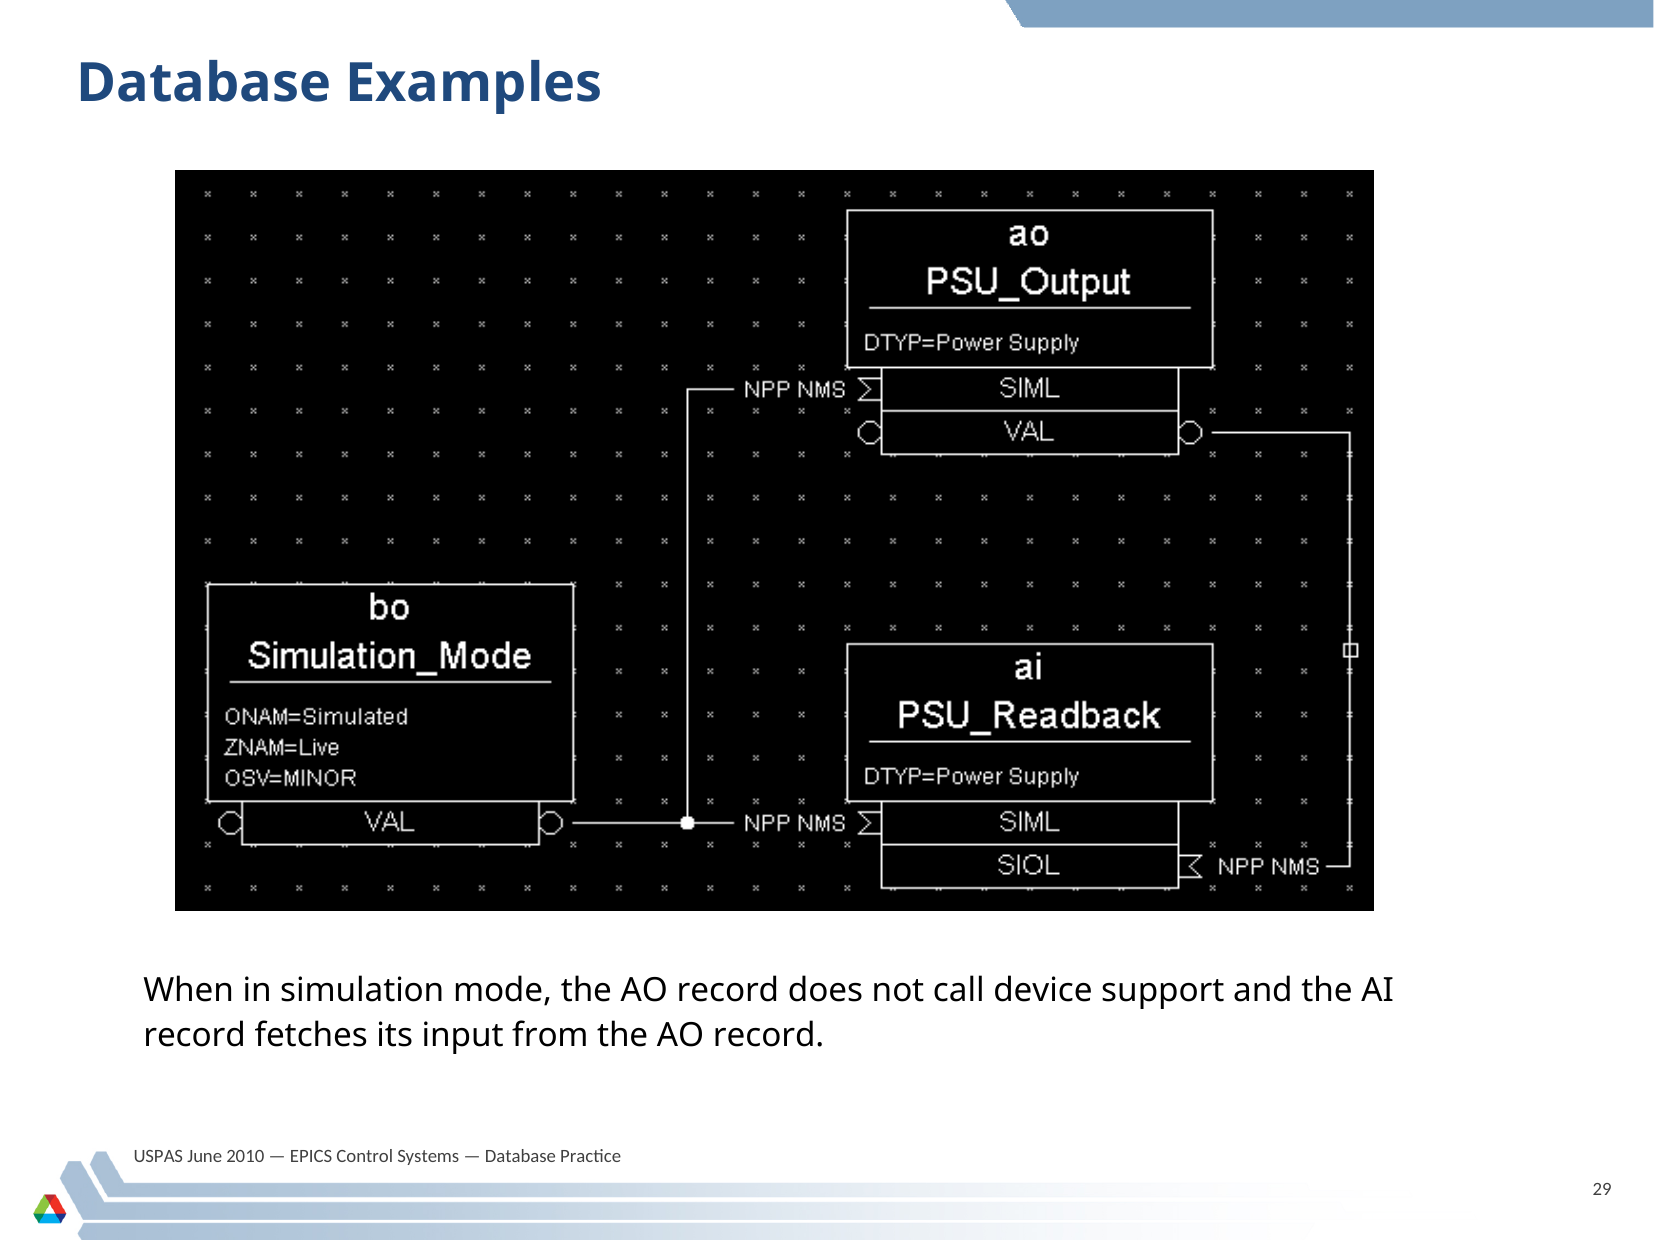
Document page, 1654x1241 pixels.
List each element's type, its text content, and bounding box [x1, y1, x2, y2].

text_box When in simulation mode, the AO record does not call device support and the AI record fetches its input from the AO record. [128, 958, 1507, 1065]
picture [0, 0, 1654, 29]
picture [175, 170, 1374, 911]
picture [0, 1143, 1654, 1240]
title Database Examples [61, 51, 1500, 123]
